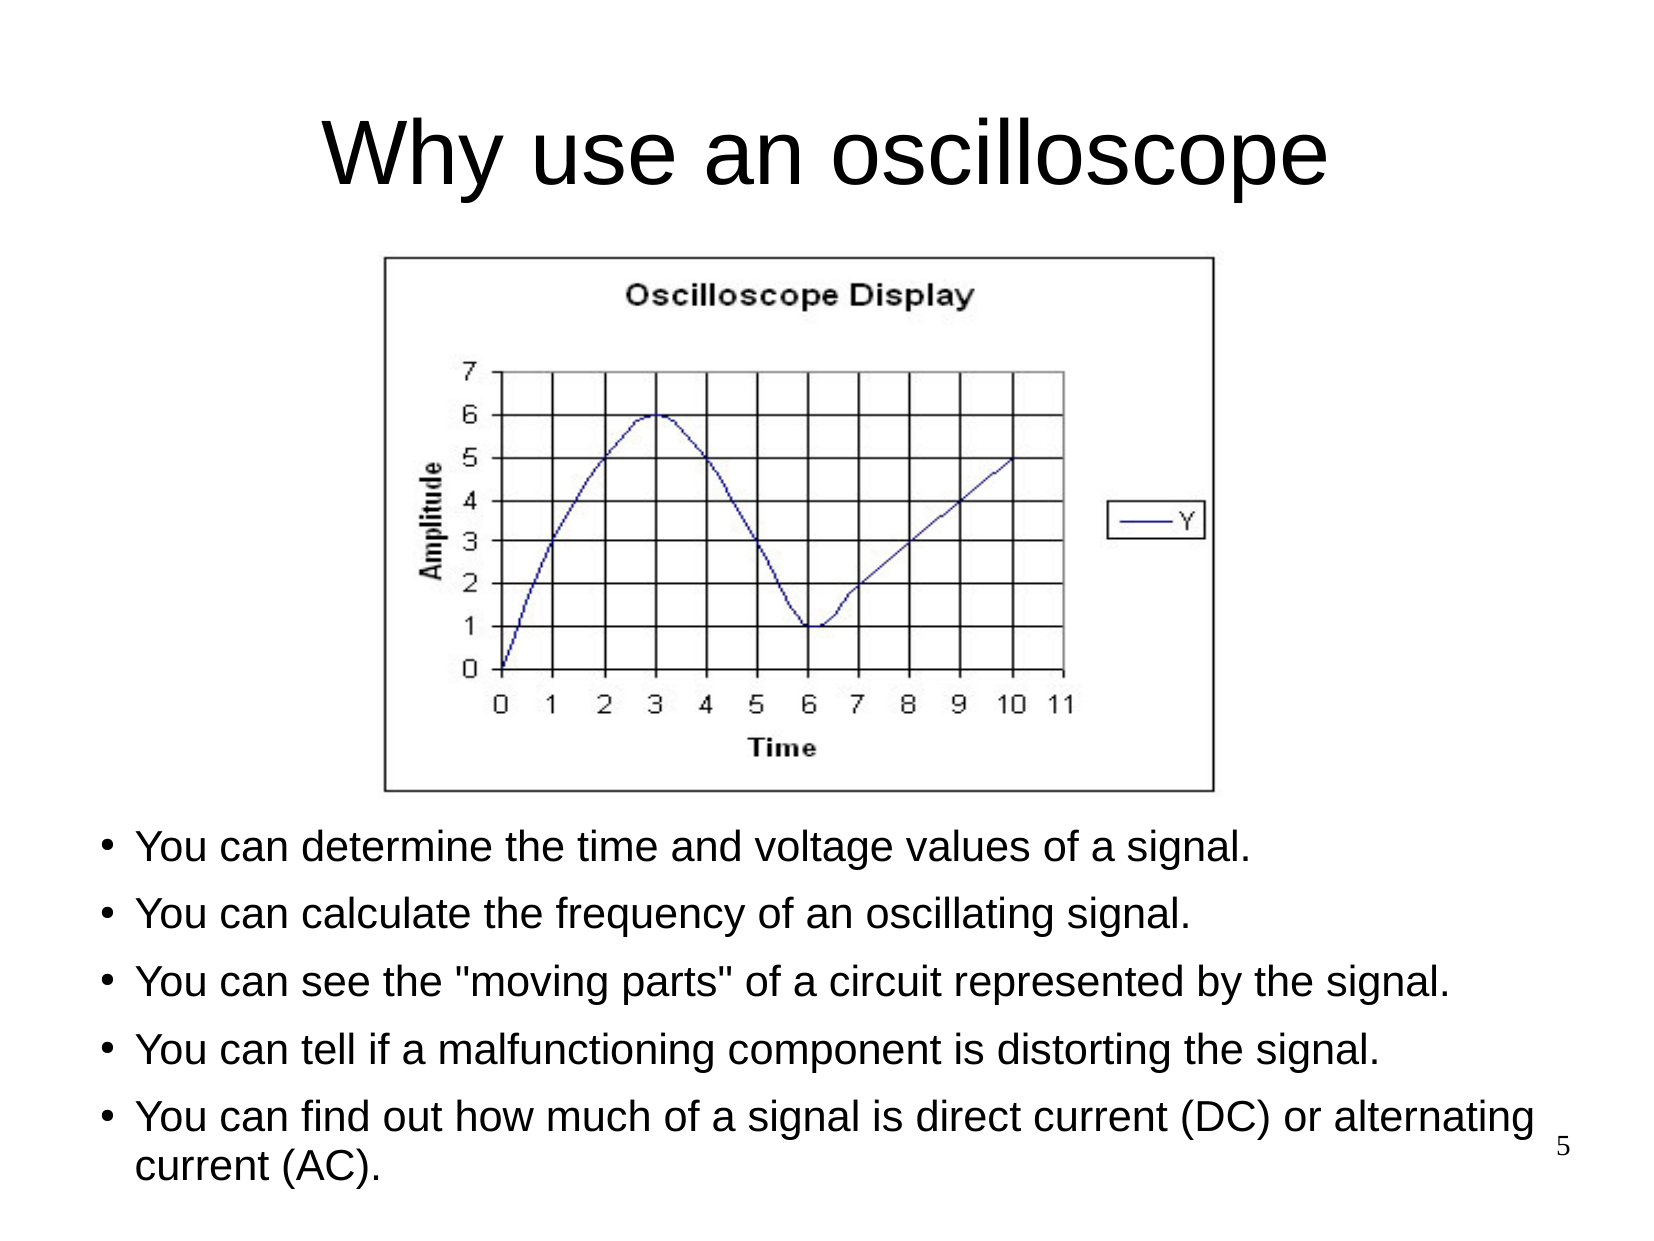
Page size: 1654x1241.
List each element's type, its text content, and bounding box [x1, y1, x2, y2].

title Why use an oscilloscope [82, 49, 1571, 257]
picture [378, 250, 1224, 798]
list You can determine the time and voltage values of a signal. You can calculate the frequency of an oscillating signal. You can see the "moving parts" of a circuit represented by the signal. You can tell if a malfunctioning component is distorting the signal. You can find out how much of a signal is direct current (DC) or alternating current (AC). [88, 821, 1625, 1192]
